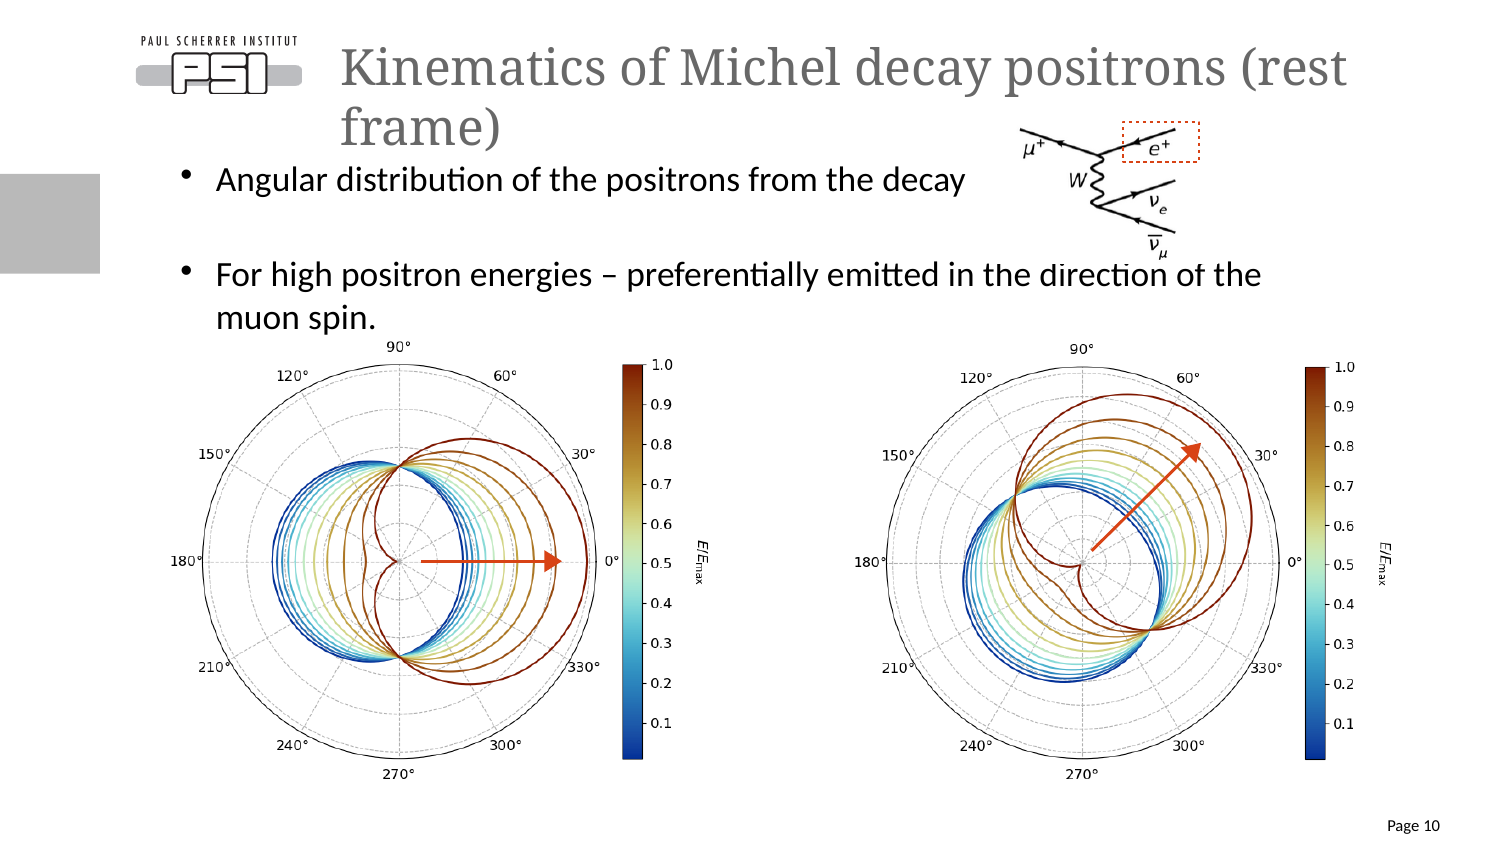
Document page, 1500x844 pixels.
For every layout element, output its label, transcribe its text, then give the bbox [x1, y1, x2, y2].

list Angular distribution of the positrons from the decay For high positron energies – preferentially emitted in the direction of the muon spin. [180, 155, 1278, 389]
title Kinematics of Michel decay positrons (rest frame) [340, 35, 1441, 98]
picture [993, 113, 1218, 264]
slide_number Page <number> [1346, 814, 1441, 839]
picture [126, 308, 735, 805]
picture [822, 324, 1408, 796]
